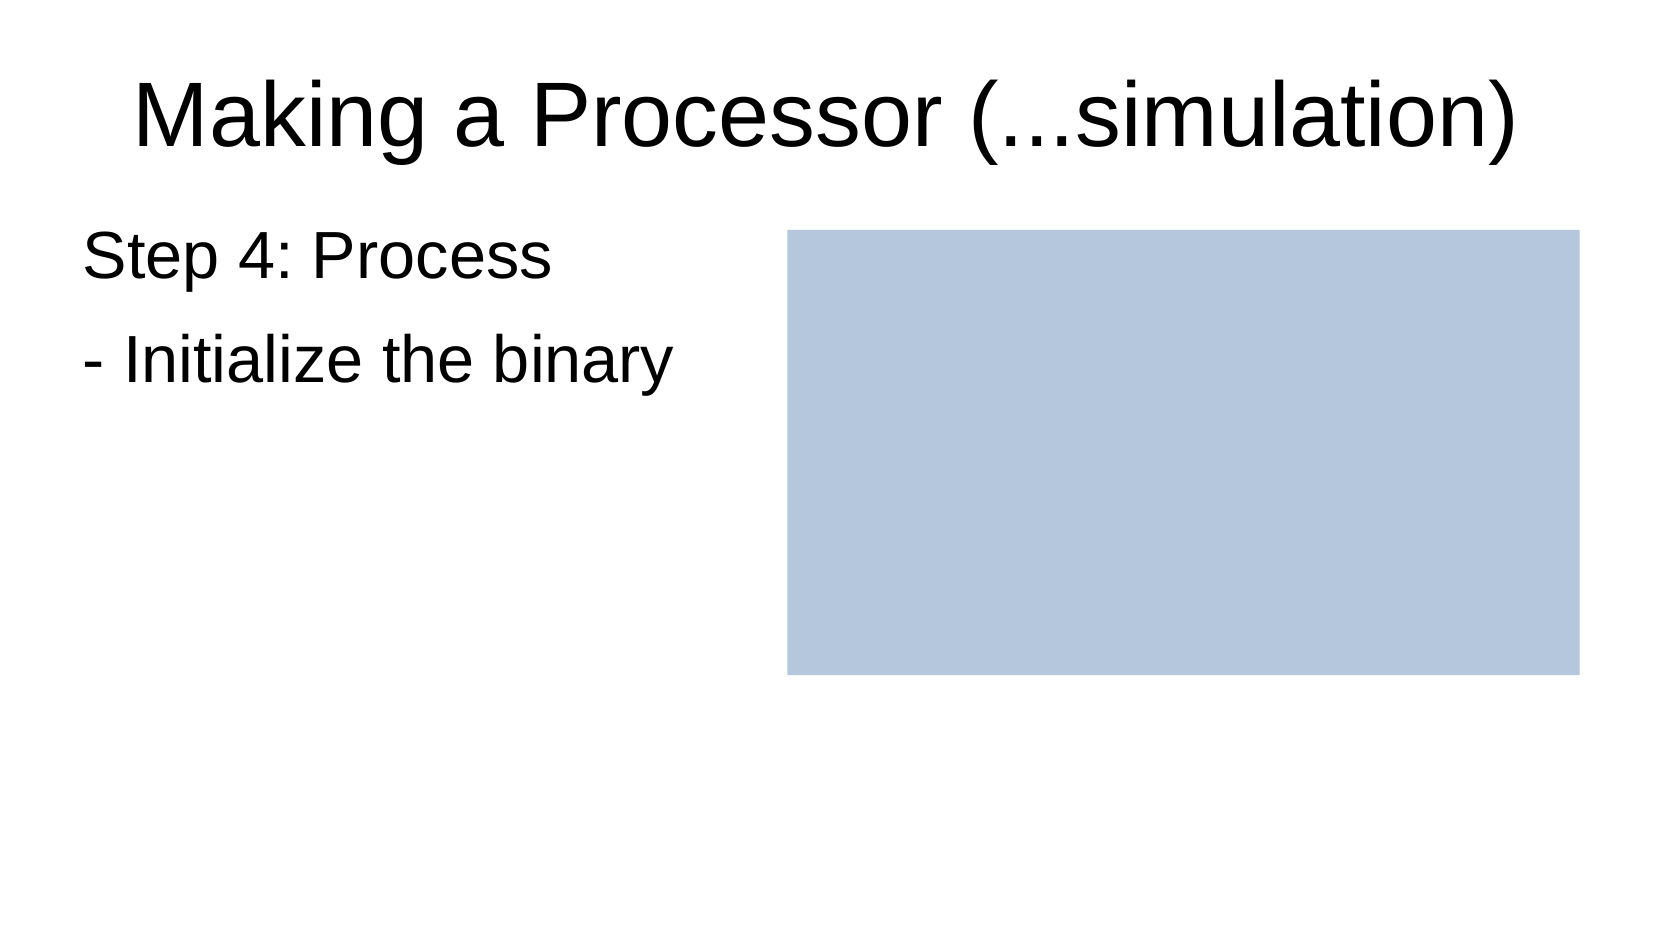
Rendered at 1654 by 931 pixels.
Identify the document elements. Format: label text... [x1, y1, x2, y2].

text_box [787, 229, 1580, 676]
title Making a Processor (...simulation) [82, 37, 1571, 193]
list Step 4: Process - Initialize the binary [82, 217, 809, 863]
